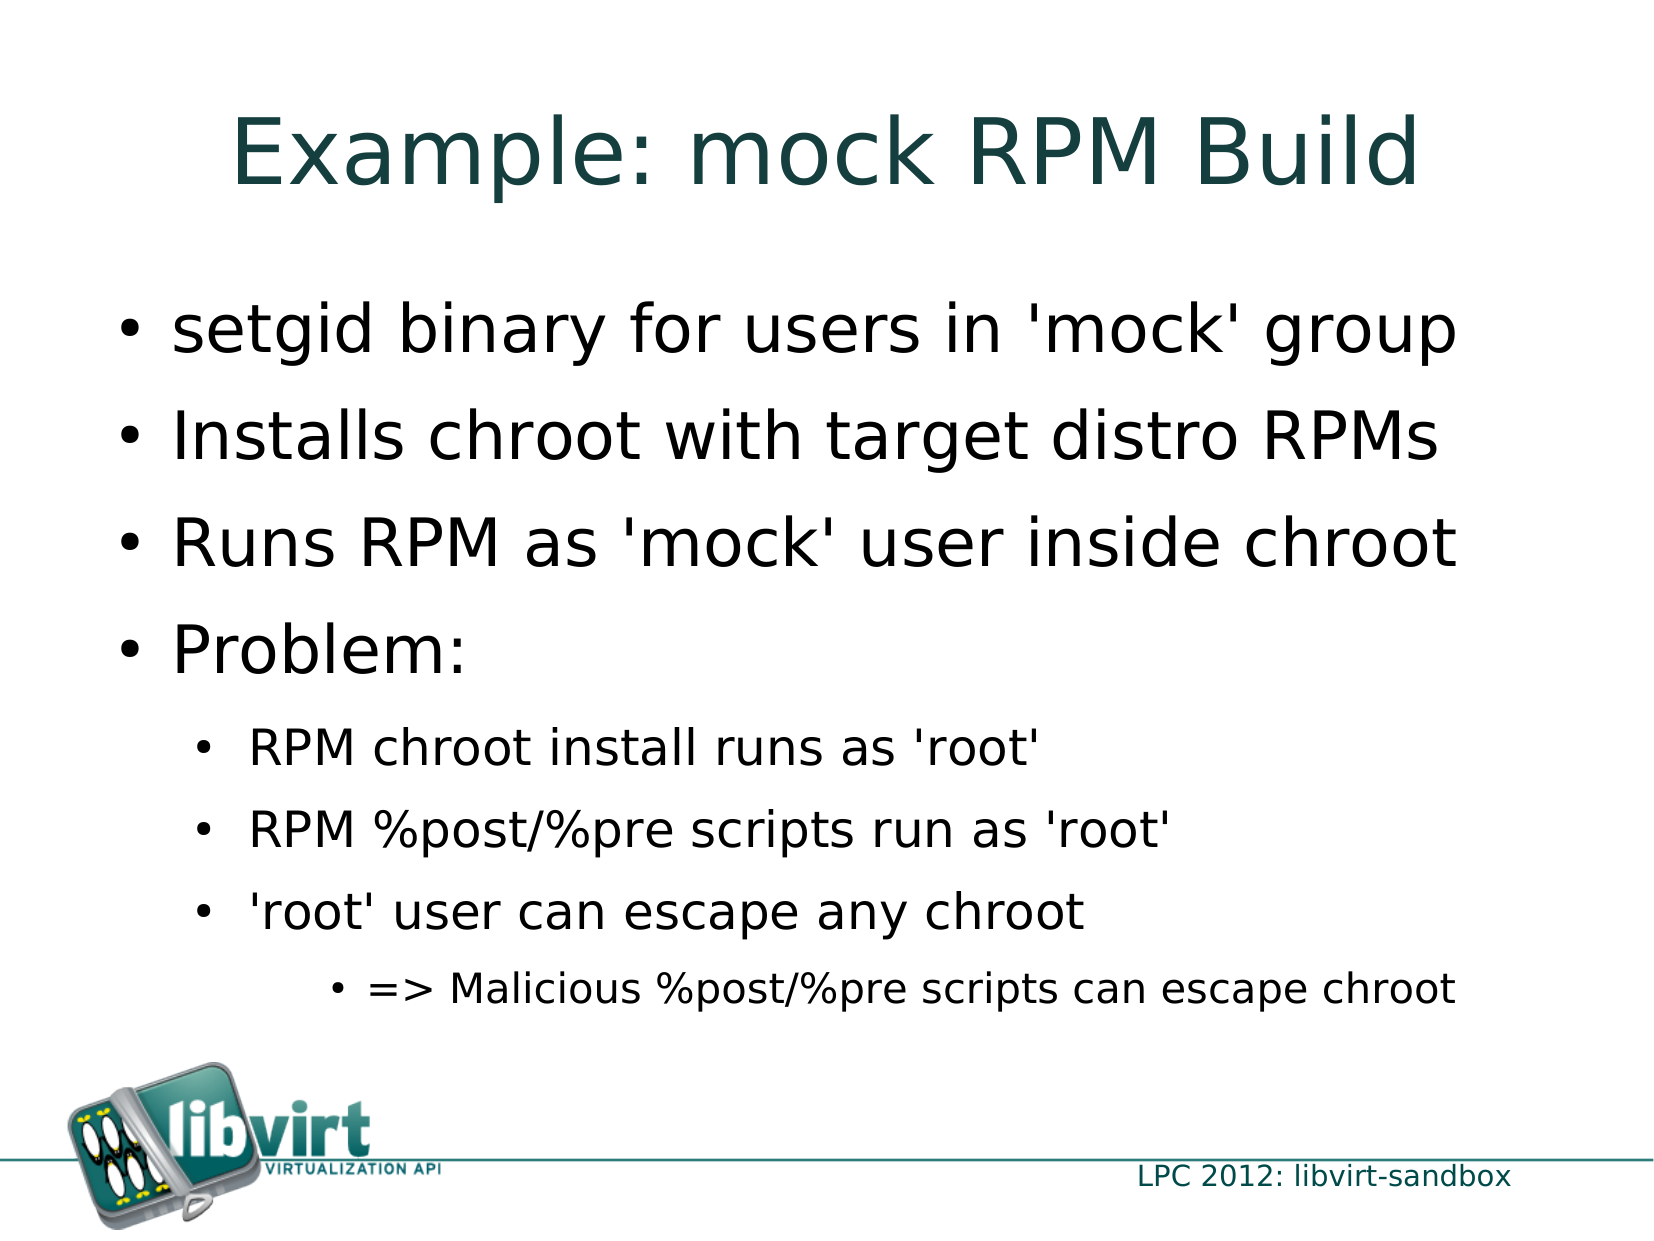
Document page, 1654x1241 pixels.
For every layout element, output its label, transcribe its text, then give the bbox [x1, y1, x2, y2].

list setgid binary for users in 'mock' group Installs chroot with target distro RPMs Runs RPM as 'mock' user inside chroot Problem: RPM chroot install runs as 'root' RPM %post/%pre scripts run as 'root' 'root' user can escape any chroot => Malicious %post/%pre scripts can escape chroot [82, 290, 1571, 1062]
title Example: mock RPM Build [82, 49, 1571, 257]
picture [0, 1062, 1654, 1230]
text_box LPC 2012: libvirt-sandbox [1122, 1151, 1654, 1211]
